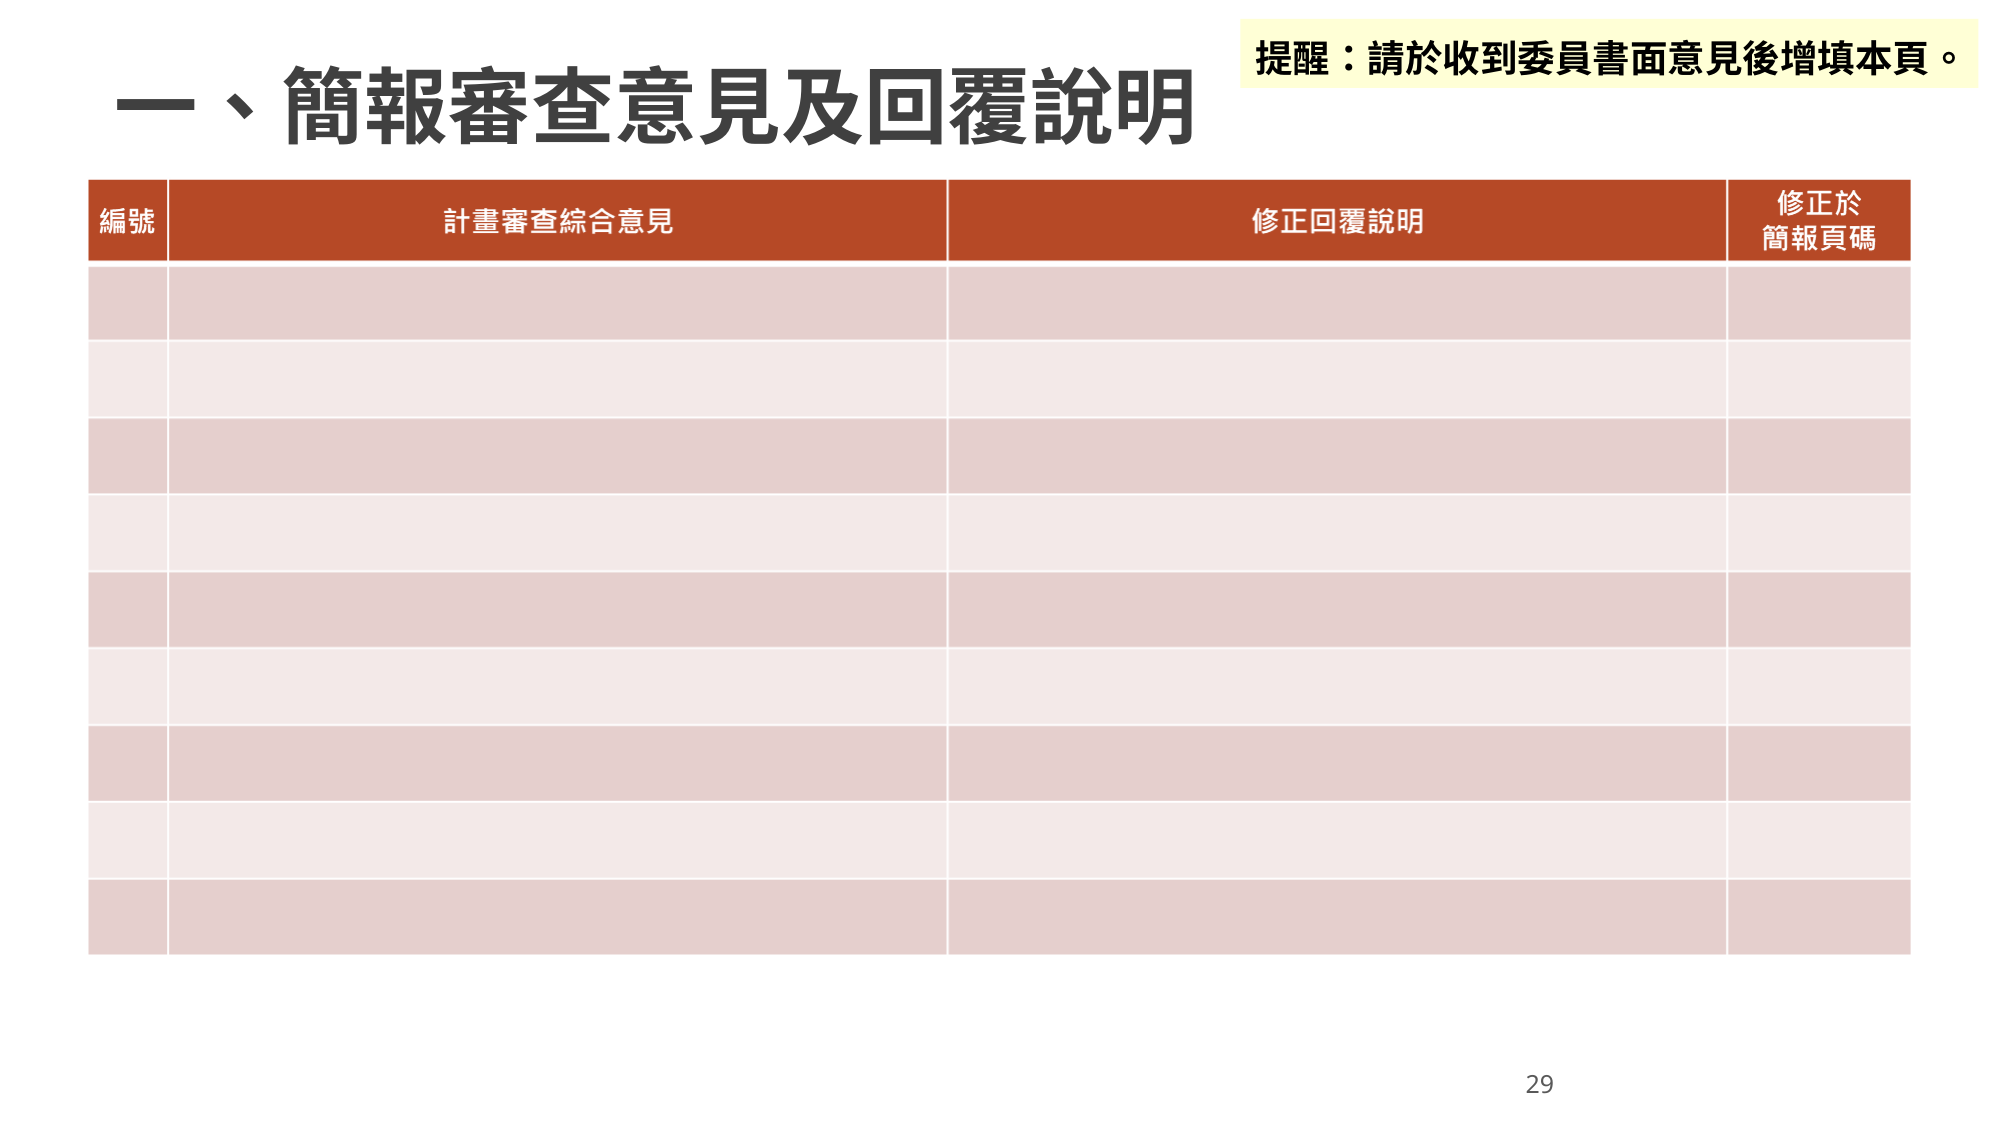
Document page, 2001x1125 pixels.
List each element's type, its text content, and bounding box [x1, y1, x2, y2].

picture [87, 177, 1912, 956]
text_box 提醒：請於收到委員書面意見後增填本頁。 [1240, 19, 1978, 88]
text_box <編號> [1510, 1061, 1961, 1097]
title 一、簡報審查意見及回覆說明 [99, 56, 1900, 166]
